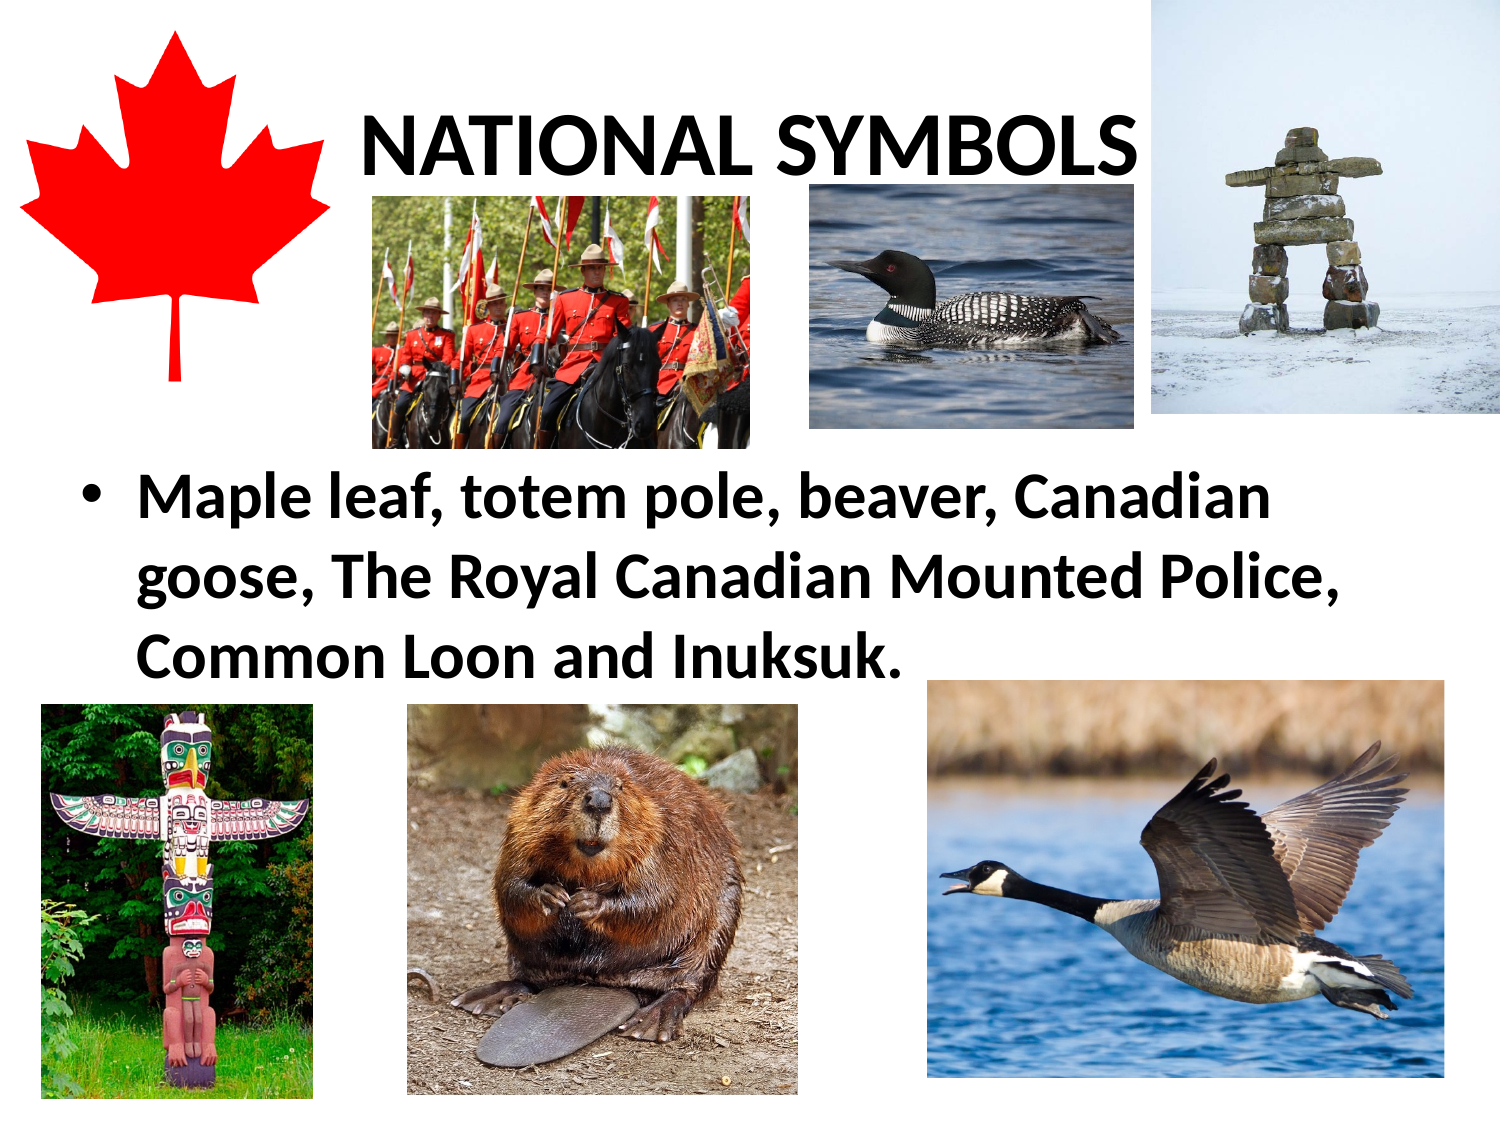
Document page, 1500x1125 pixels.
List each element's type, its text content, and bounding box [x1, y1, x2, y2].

list Maple leaf, totem pole, beaver, Canadian goose, The Royal Canadian Mounted Police, Common Loon and Inuksuk. [64, 444, 1415, 1125]
picture [407, 704, 798, 1096]
picture [41, 704, 313, 1099]
picture [372, 196, 750, 449]
title NATIONAL SYMBOLS [361, 45, 1151, 233]
picture [927, 680, 1445, 1078]
picture [809, 184, 1134, 429]
picture [1151, 0, 1500, 414]
picture [0, 30, 361, 393]
